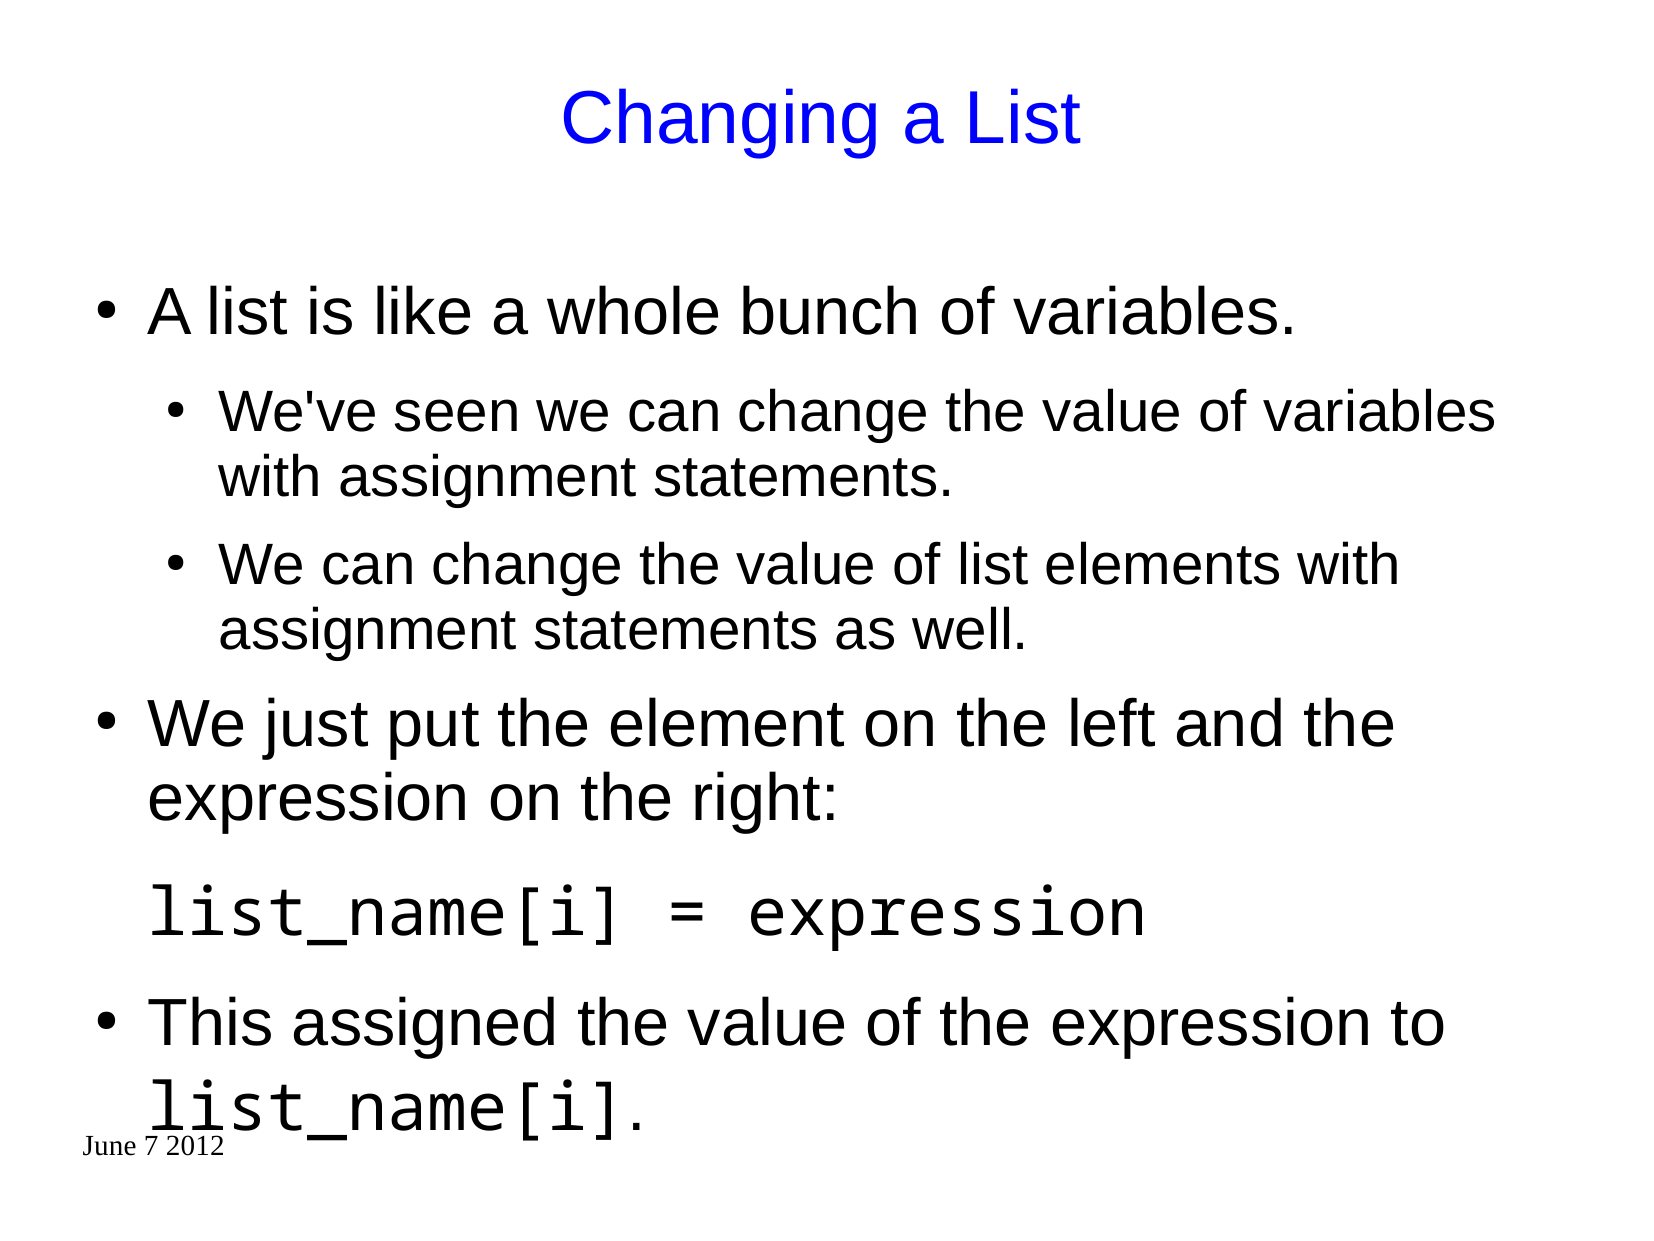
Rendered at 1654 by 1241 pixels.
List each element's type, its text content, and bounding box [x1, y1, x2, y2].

list A list is like a whole bunch of variables. We've seen we can change the value of variables with assignment statements. We can change the value of list elements with assignment statements as well. We just put the element on the left and the expression on the right: list_name[i] = expression This assigned the value of the expression to list_name[i]. [76, 274, 1565, 1112]
title Changing a List [76, 58, 1565, 178]
